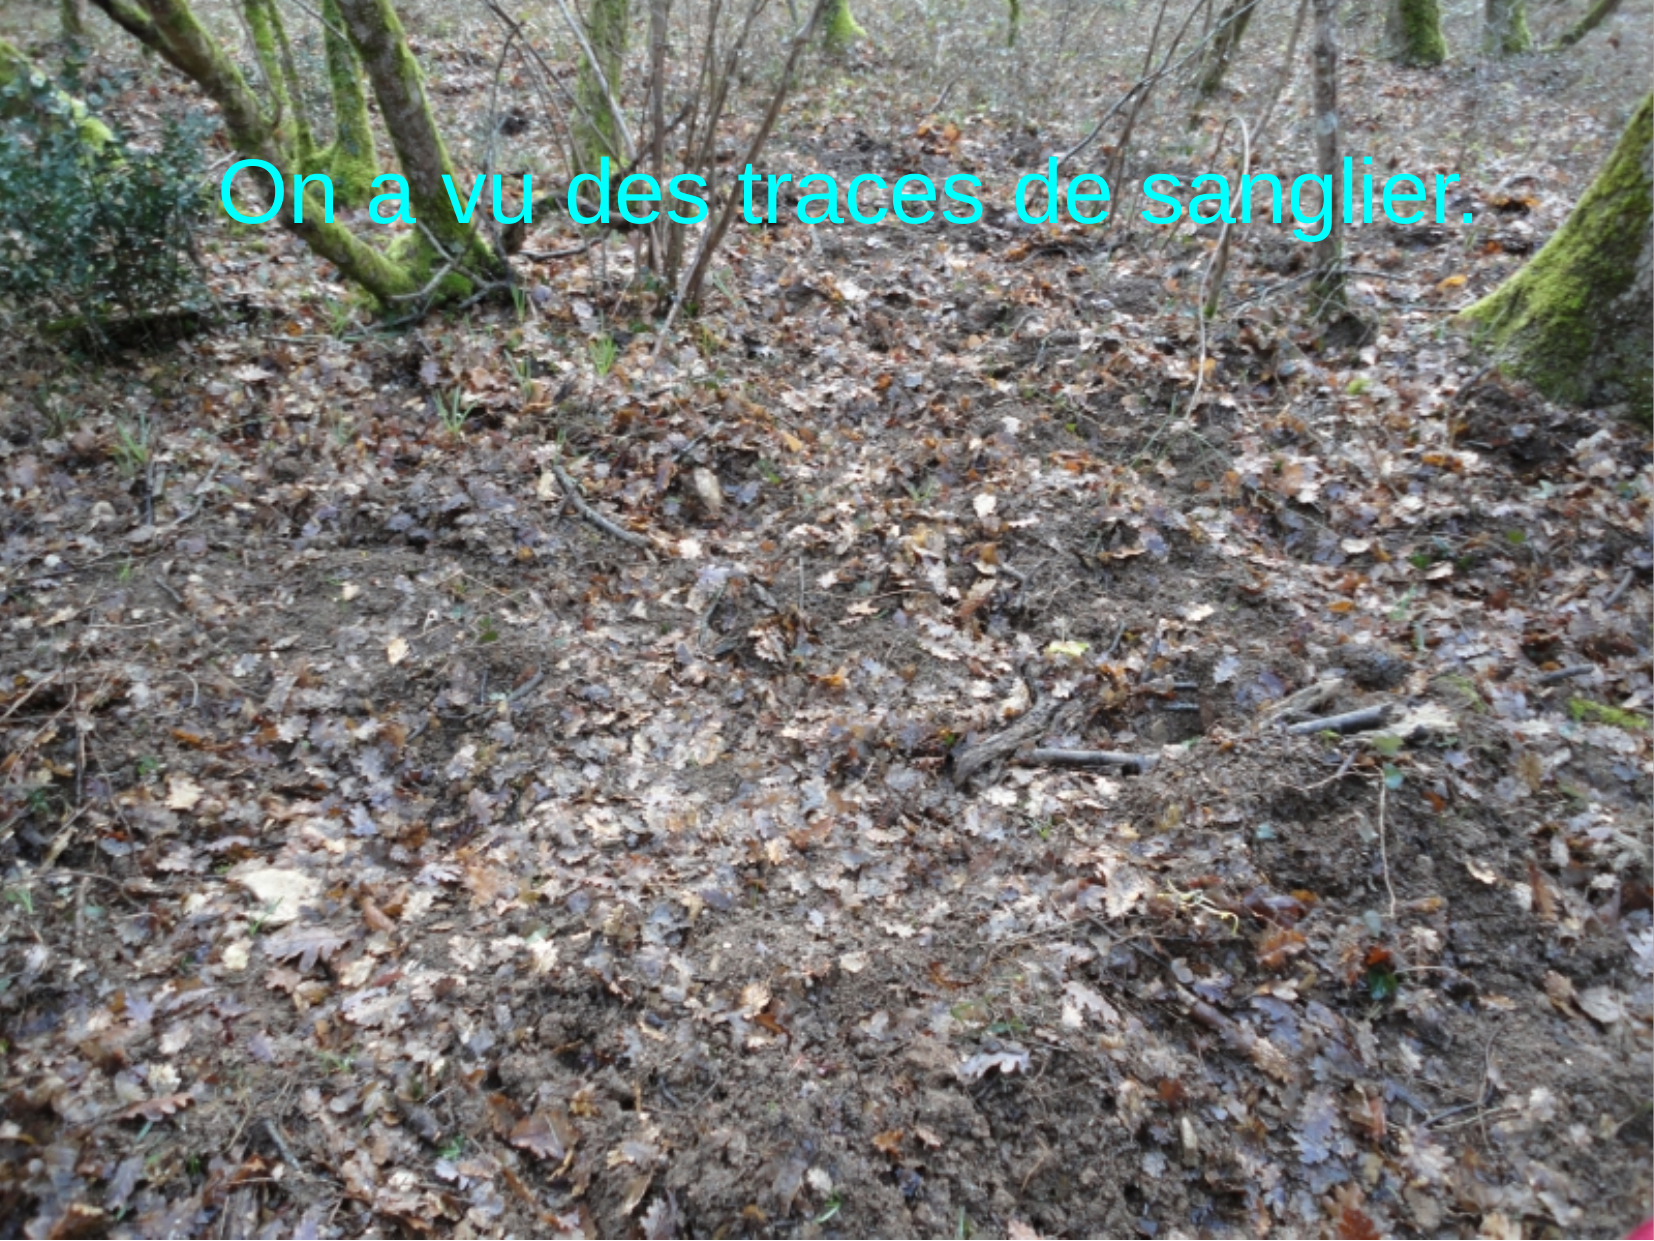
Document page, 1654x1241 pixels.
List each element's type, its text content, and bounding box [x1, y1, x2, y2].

picture [0, 0, 1654, 1240]
title On a vu des traces de sanglier. [106, 88, 1595, 296]
